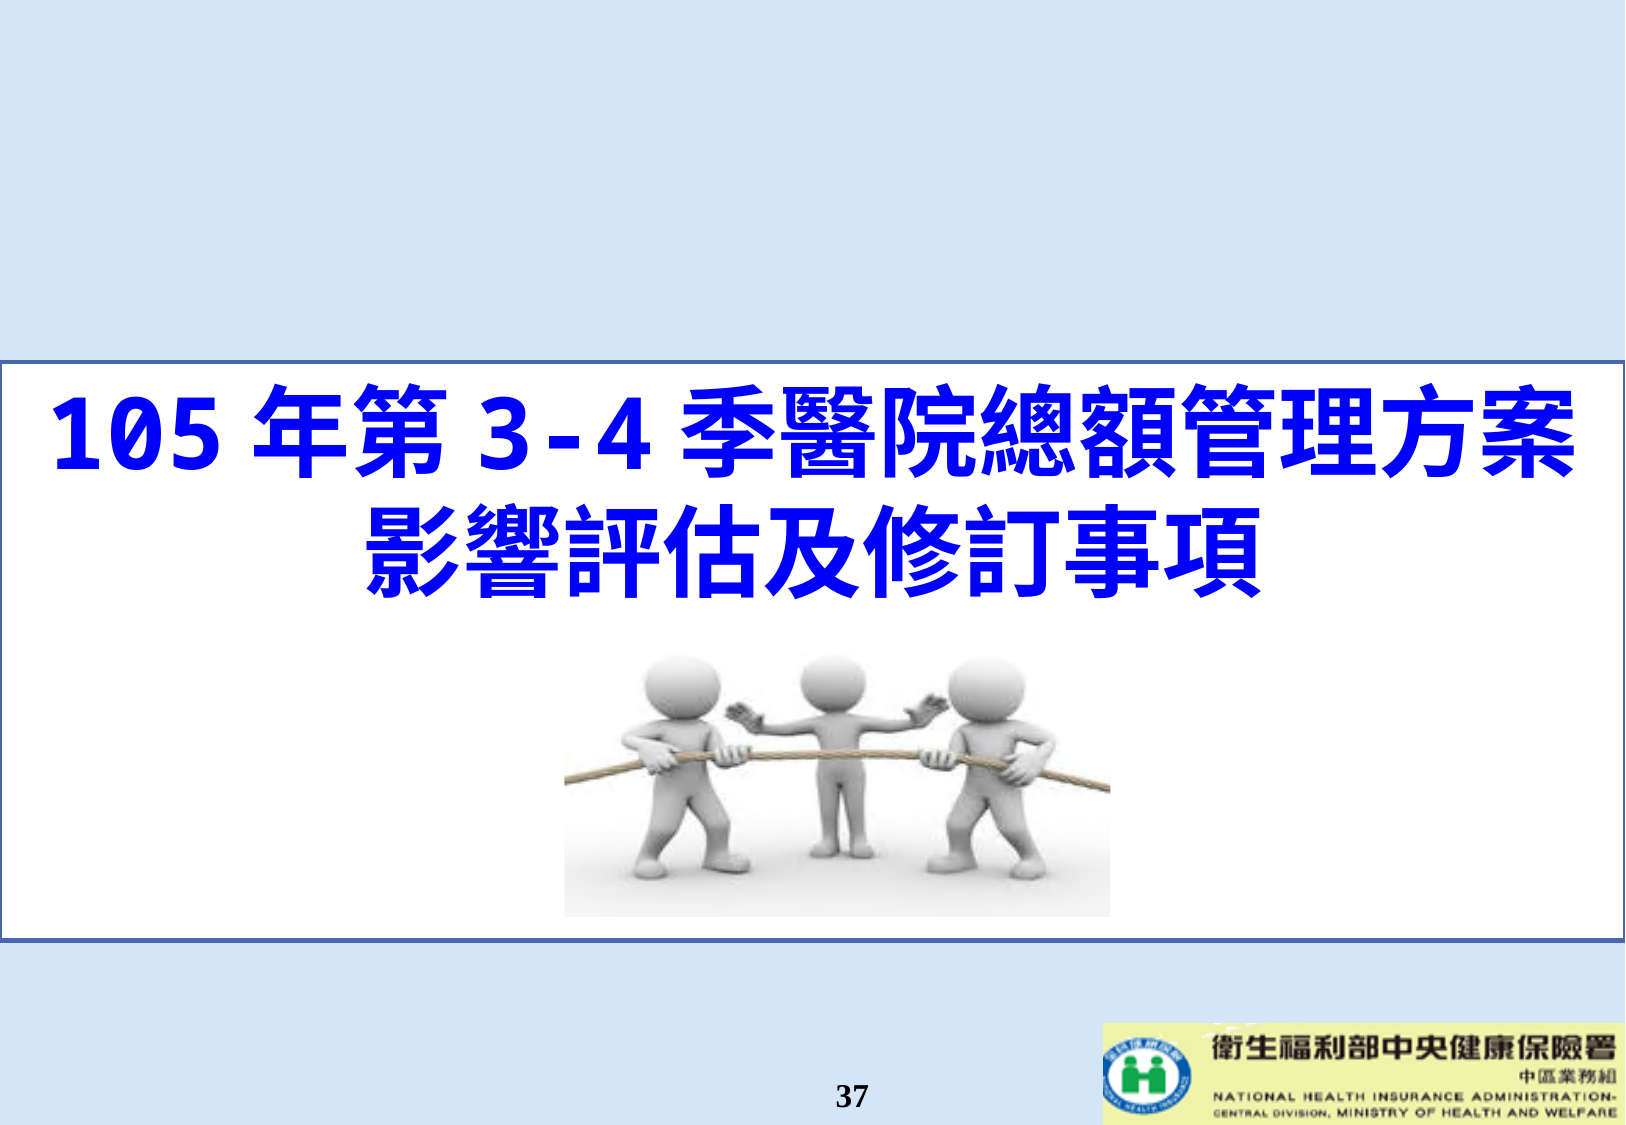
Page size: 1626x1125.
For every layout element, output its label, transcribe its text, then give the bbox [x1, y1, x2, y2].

subtitle 105年第3-4季醫院總額管理方案影響評估及修訂事項 [0, 361, 1625, 941]
picture [564, 609, 1111, 917]
